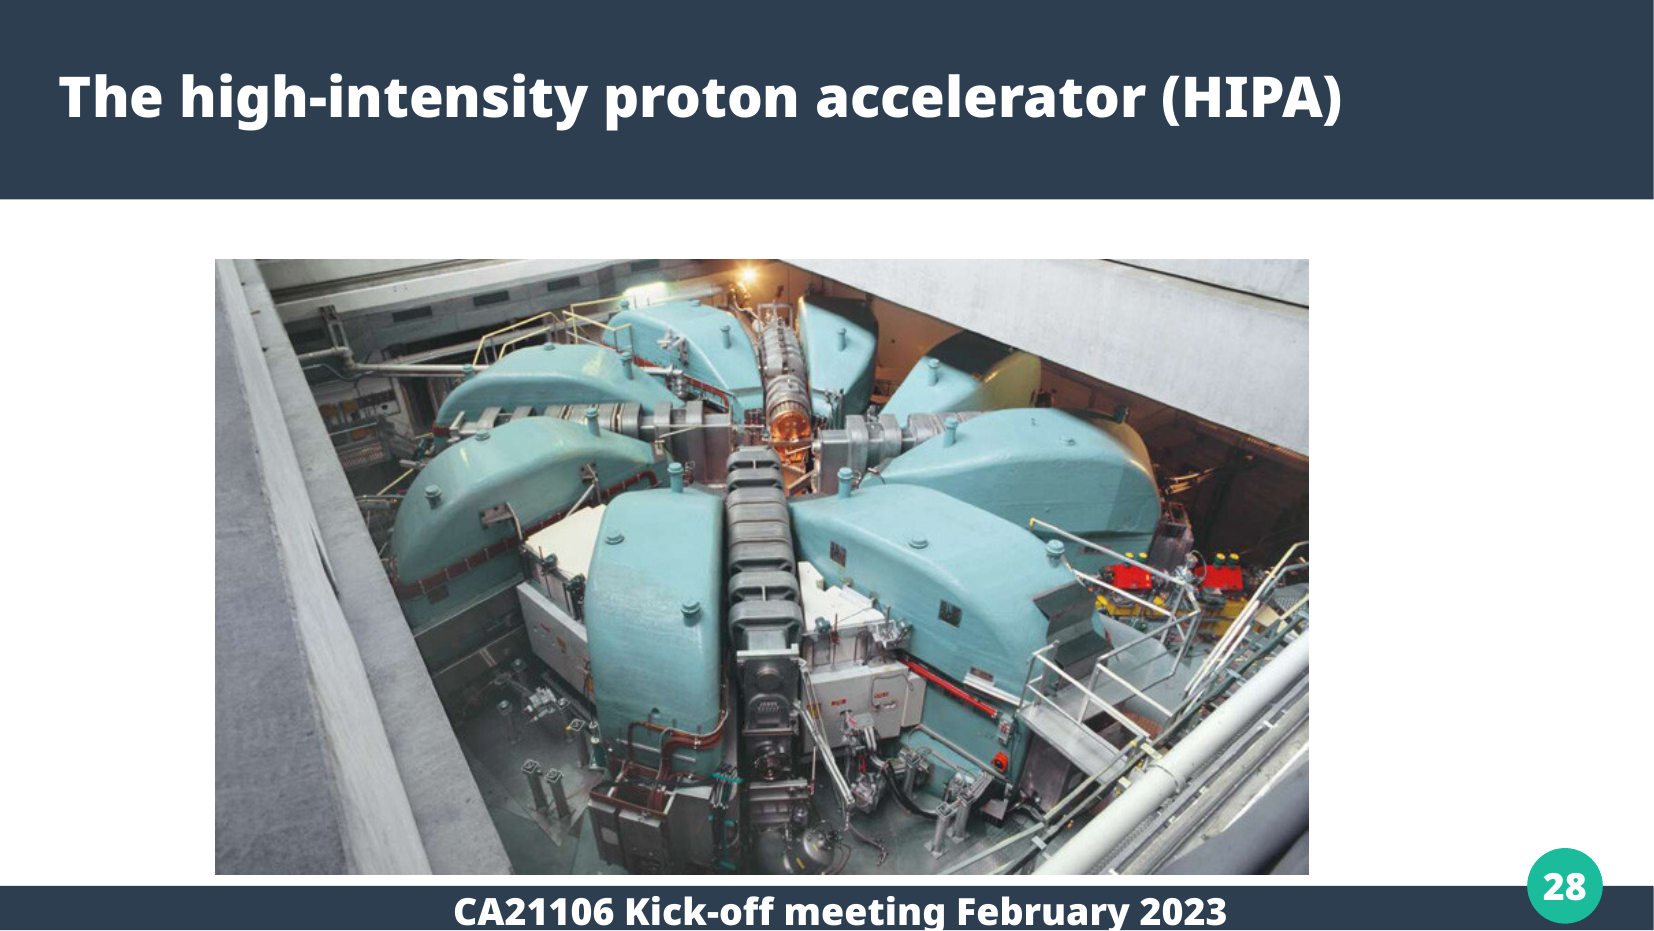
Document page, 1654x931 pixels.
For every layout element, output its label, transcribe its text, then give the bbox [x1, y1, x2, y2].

picture [215, 259, 1309, 875]
title The high-intensity proton accelerator (HIPA) [59, 37, 1595, 155]
